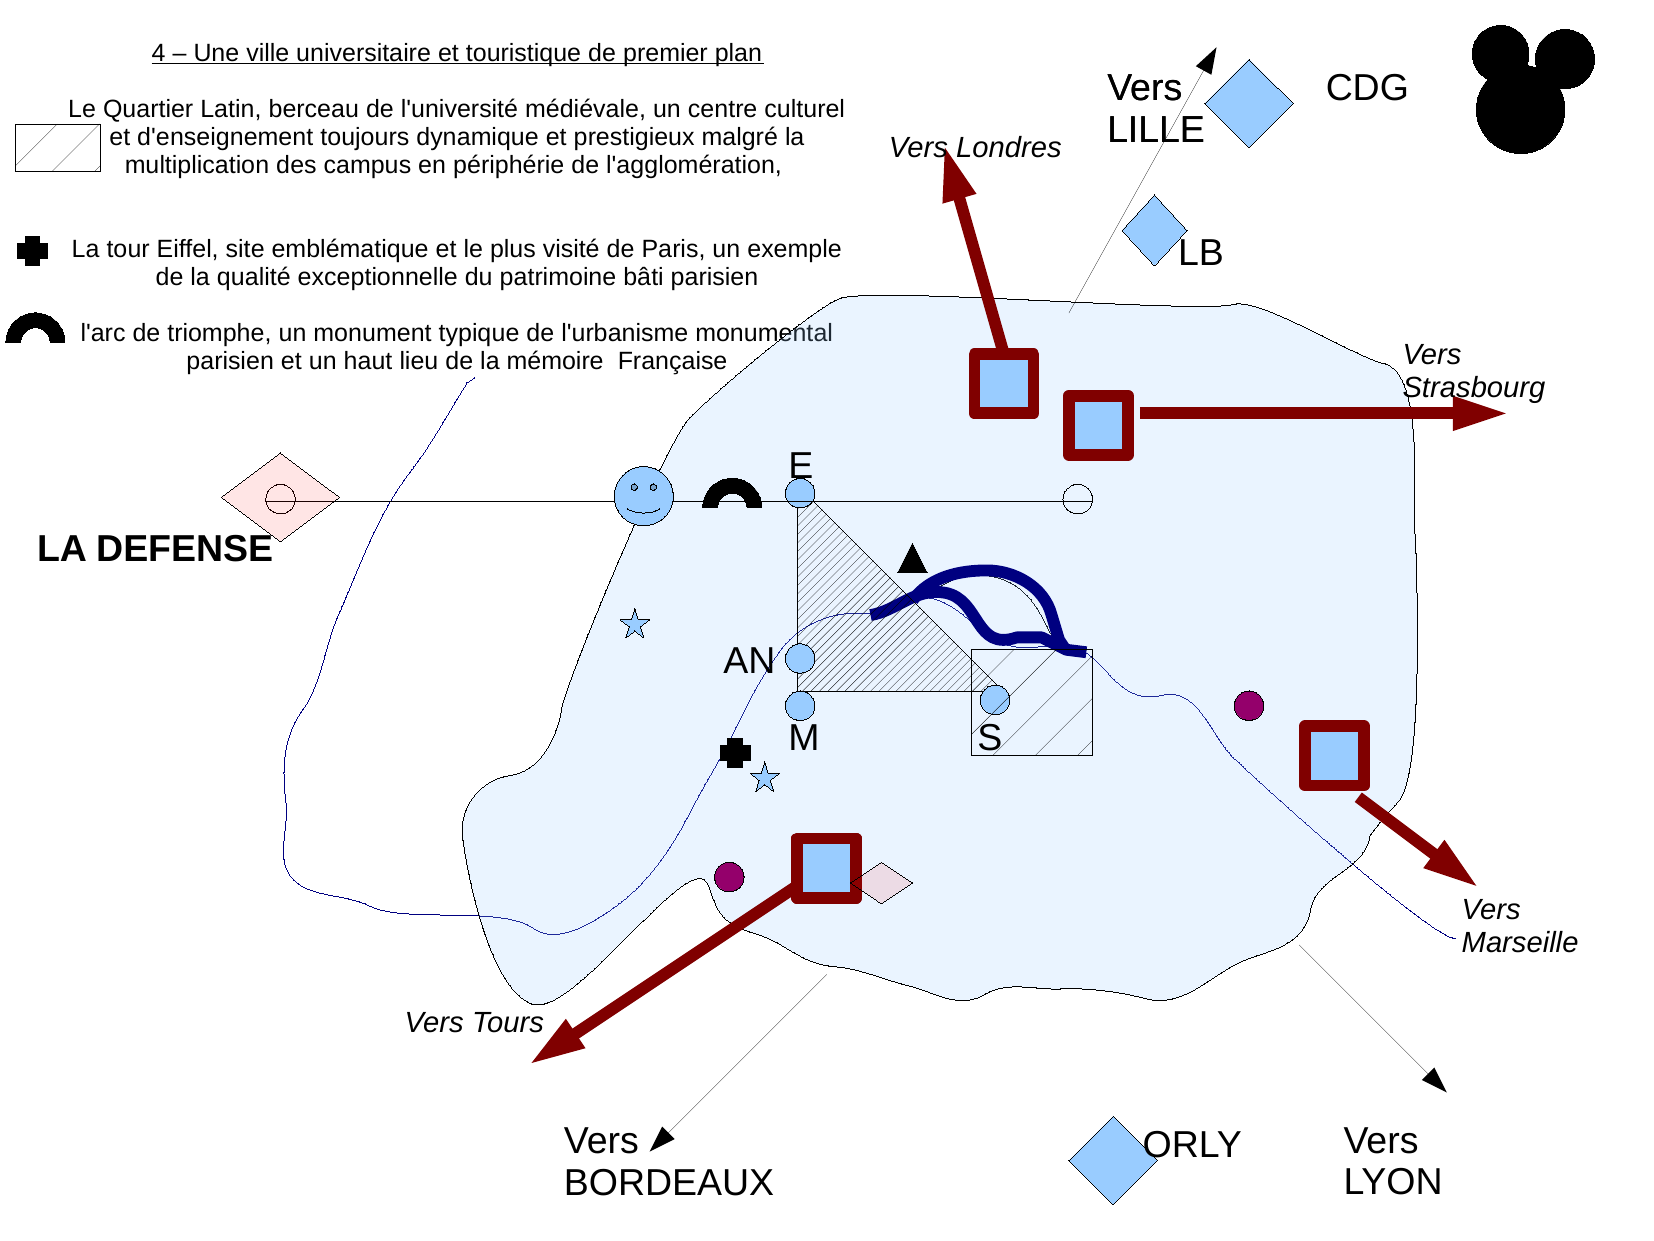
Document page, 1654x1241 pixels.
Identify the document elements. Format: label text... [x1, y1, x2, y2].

text_box E [773, 437, 981, 494]
text_box [5, 312, 65, 343]
text_box [1122, 194, 1182, 266]
text_box ORLY [1127, 1116, 1335, 1174]
text_box [462, 295, 1418, 1001]
text_box S [981, 708, 1170, 766]
title 4 – Une ville universitaire et touristique de premier plan Le Quartier Latin, berceau de l'université médiévale, un centre culturel et d'enseignement toujours dynamique et prestigieux malgré la multiplication des campus en périphérie de l'agglomération, La tour Eiffel, site emblématique et le plus visité de Paris, un exemple de la qualité exceptionnelle du patrimoine bâti parisien l'arc de triomphe, un monument typique de l'urbanisme monumental parisien et un haut lieu de la mémoire Française [59, 0, 857, 443]
text_box [17, 236, 48, 266]
text_box Vers Strasbourg [1387, 330, 1595, 411]
text_box Vers LYON [1328, 1111, 1536, 1211]
text_box CDG [1311, 59, 1487, 116]
text_box Vers Marseille [1446, 885, 1654, 966]
text_box [15, 124, 101, 172]
text_box Vers Tours [389, 998, 597, 1046]
text_box Vers BORDEAUX [549, 1111, 827, 1211]
text_box Vers LILLE [1092, 59, 1300, 159]
text_box AN [708, 632, 916, 689]
text_box M [773, 708, 981, 766]
text_box [1068, 1116, 1144, 1205]
text_box LA DEFENSE [11, 519, 337, 578]
text_box LB [1163, 224, 1371, 282]
text_box Vers Londres [874, 124, 1081, 172]
text_box [1472, 25, 1595, 154]
text_box [221, 452, 340, 542]
